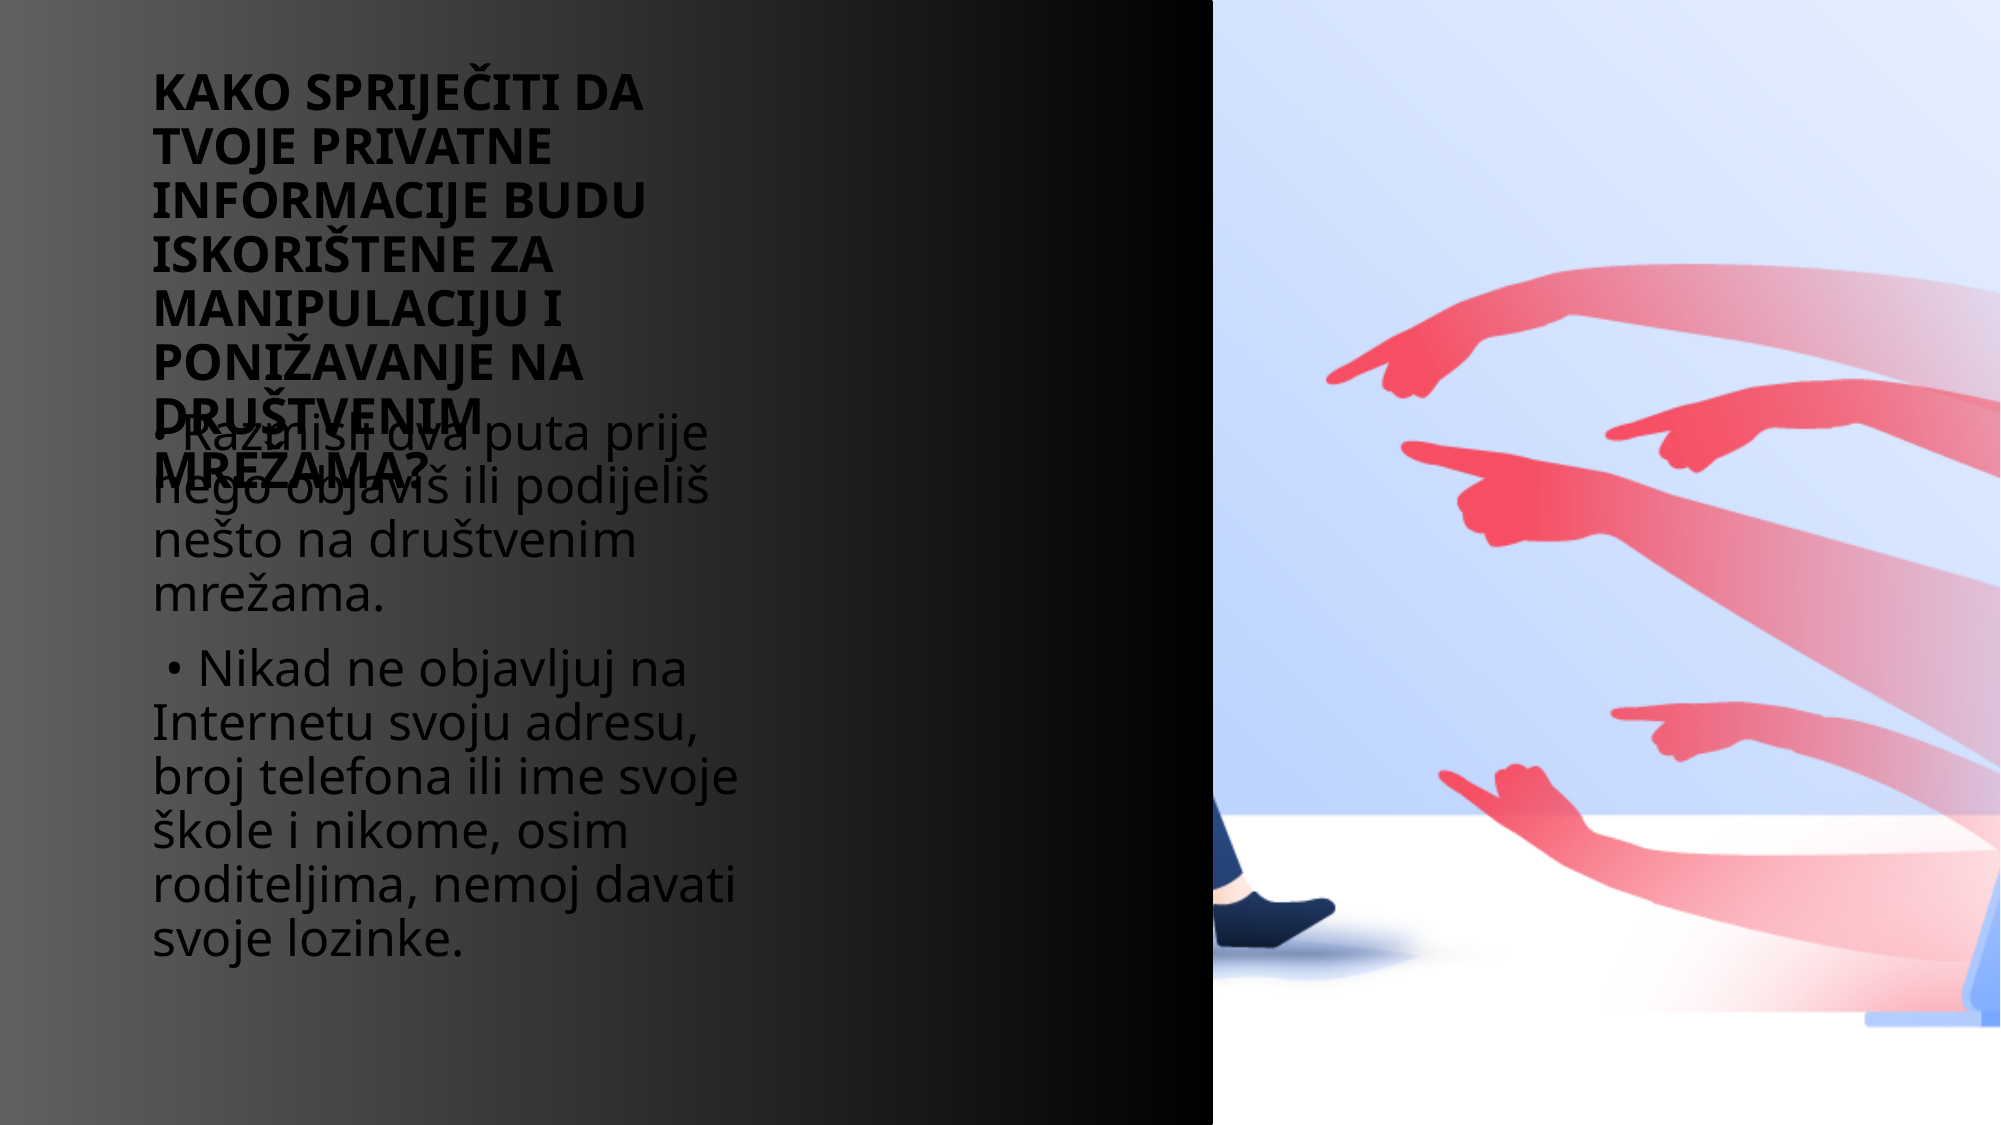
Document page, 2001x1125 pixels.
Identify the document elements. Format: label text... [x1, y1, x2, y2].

text_box [0, 0, 1212, 1125]
list • Razmisli dva puta prije nego objaviš ili podijeliš nešto na društvenim mrežama. • Nikad ne objavljuj na Internetu svoju adresu, broj telefona ili ime svoje škole i nikome, osim roditeljima, nemoj davati svoje lozinke. [137, 399, 765, 1014]
picture [1212, 0, 2000, 1125]
title KAKO SPRIJEČITI DA TVOJE PRIVATNE INFORMACIJE BUDU ISKORIŠTENE ZA MANIPULACIJU I PONIŽAVANJE NA DRUŠTVENIM MREŽAMA? [137, 59, 765, 372]
